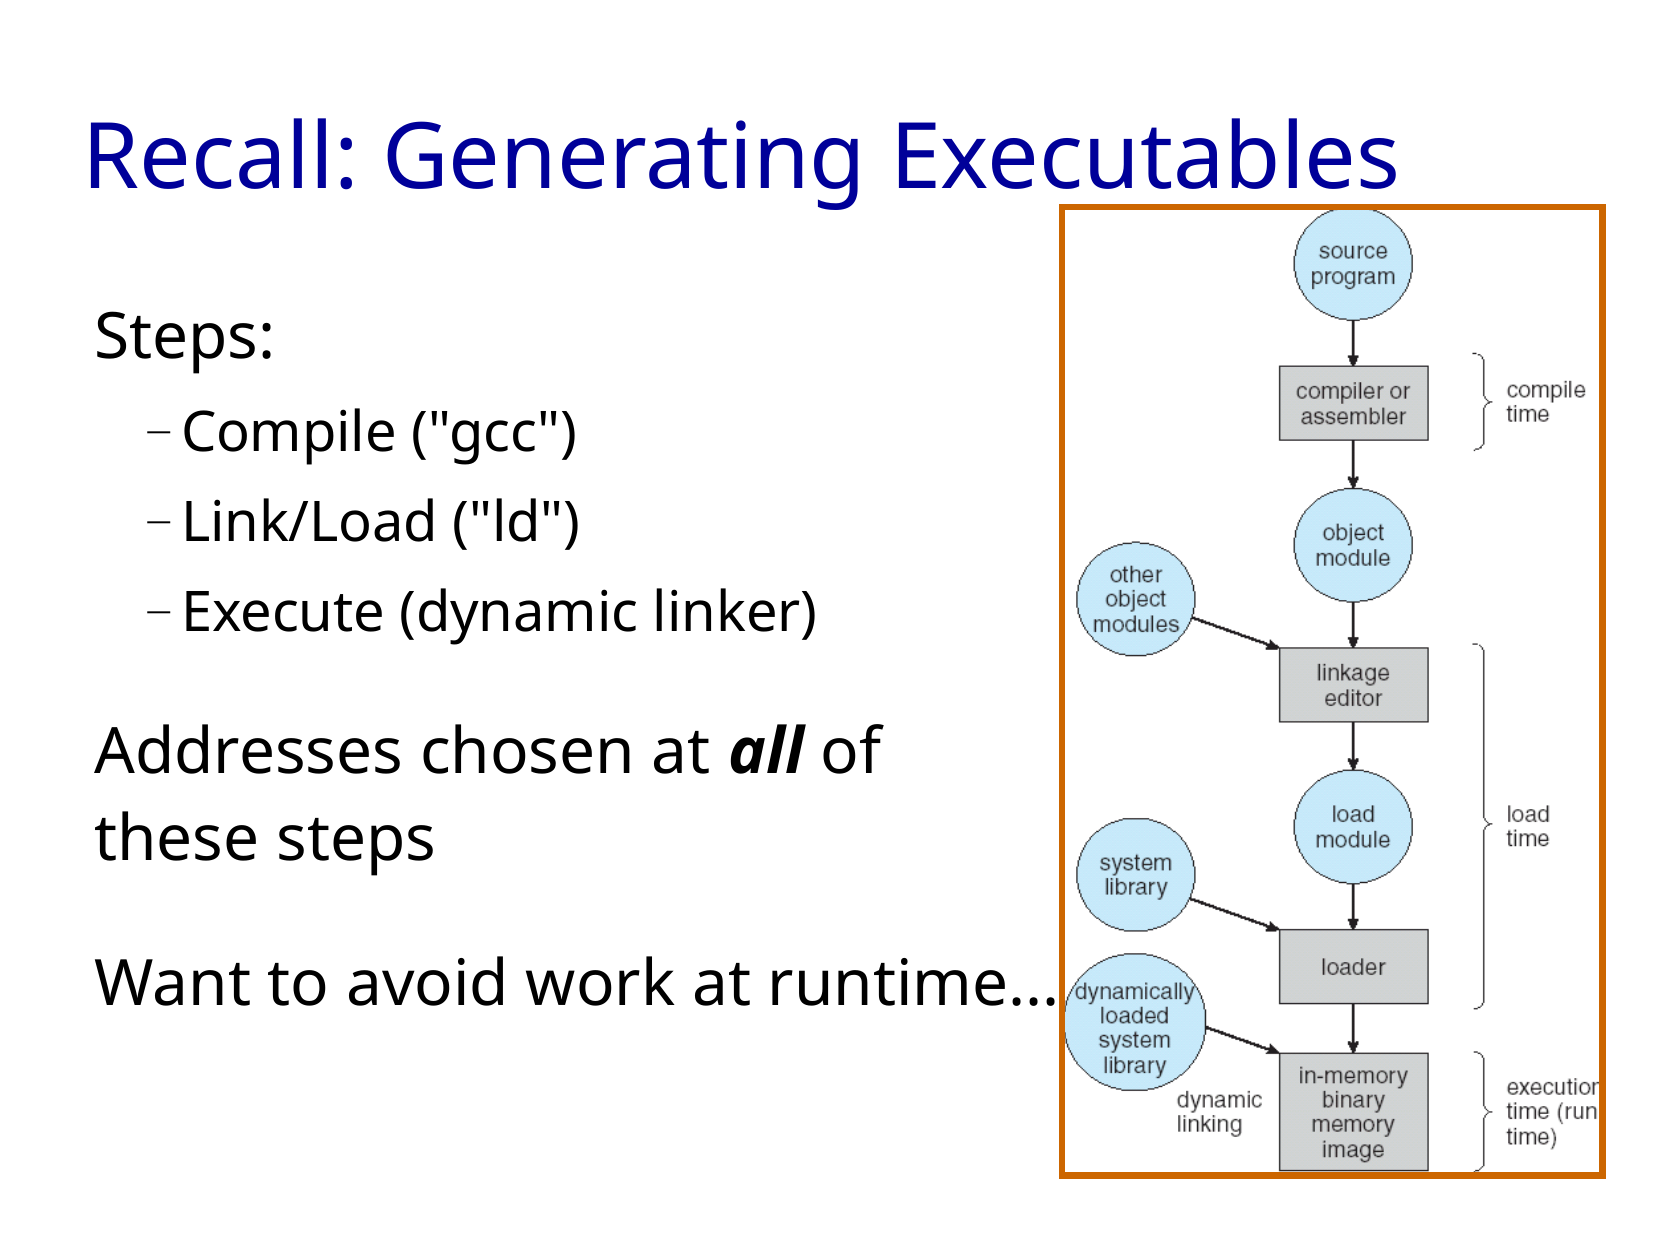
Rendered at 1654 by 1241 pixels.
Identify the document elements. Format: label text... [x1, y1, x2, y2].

picture [1065, 210, 1600, 1173]
list Steps: Compile ("gcc") Link/Load ("ld") Execute (dynamic linker) Addresses chosen at all of these steps Want to avoid work at runtime... [60, 290, 1059, 1096]
title Recall: Generating Executables [82, 49, 1571, 257]
